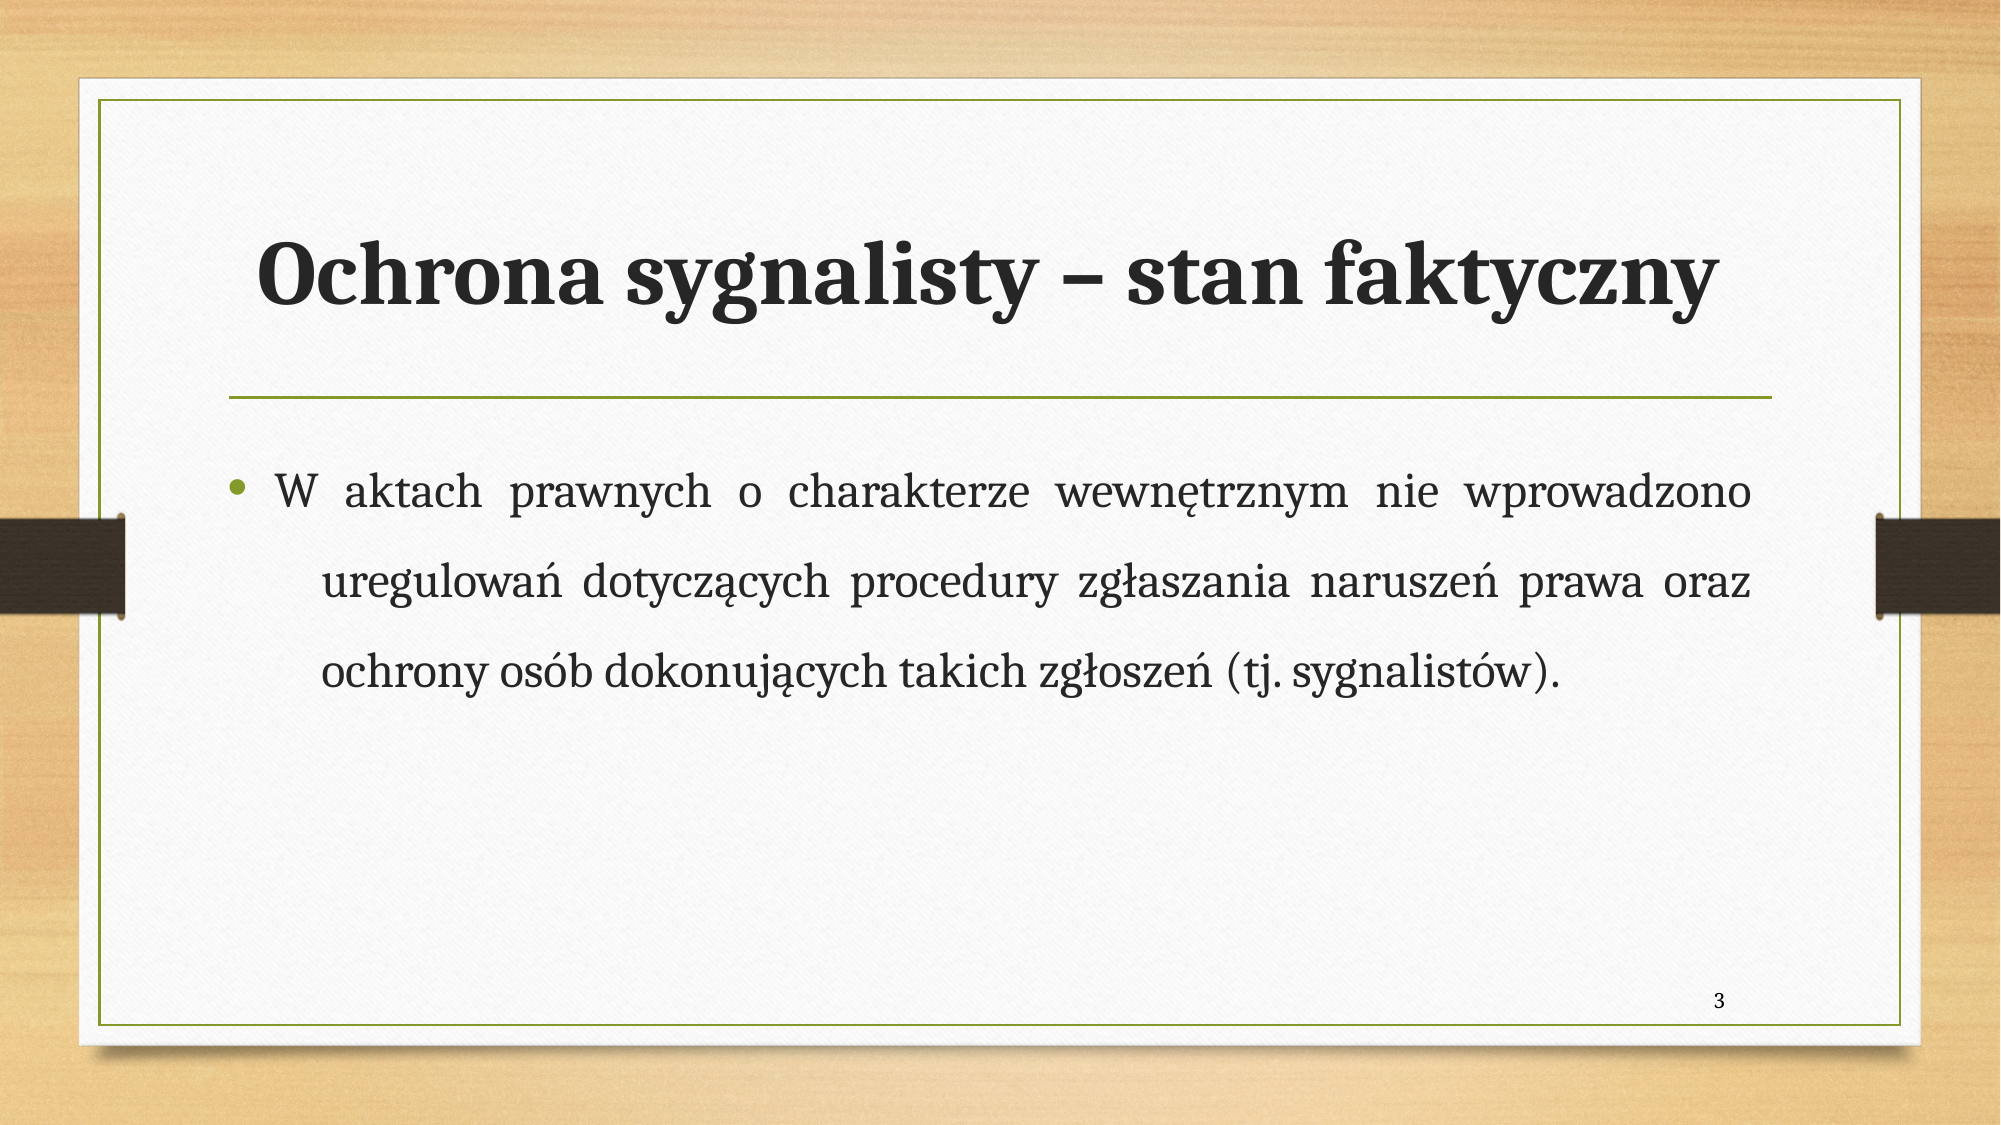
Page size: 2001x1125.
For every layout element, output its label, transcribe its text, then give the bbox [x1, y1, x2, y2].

title Ochrona sygnalisty – stan faktyczny [212, 161, 1788, 376]
text_box [1698, 979, 1788, 1026]
list W aktach prawnych o charakterze wewnętrznym nie wprowadzono uregulowań dotyczących procedury zgłaszania naruszeń prawa oraz ochrony osób dokonujących takich zgłoszeń (tj. sygnalistów). [212, 419, 1788, 964]
